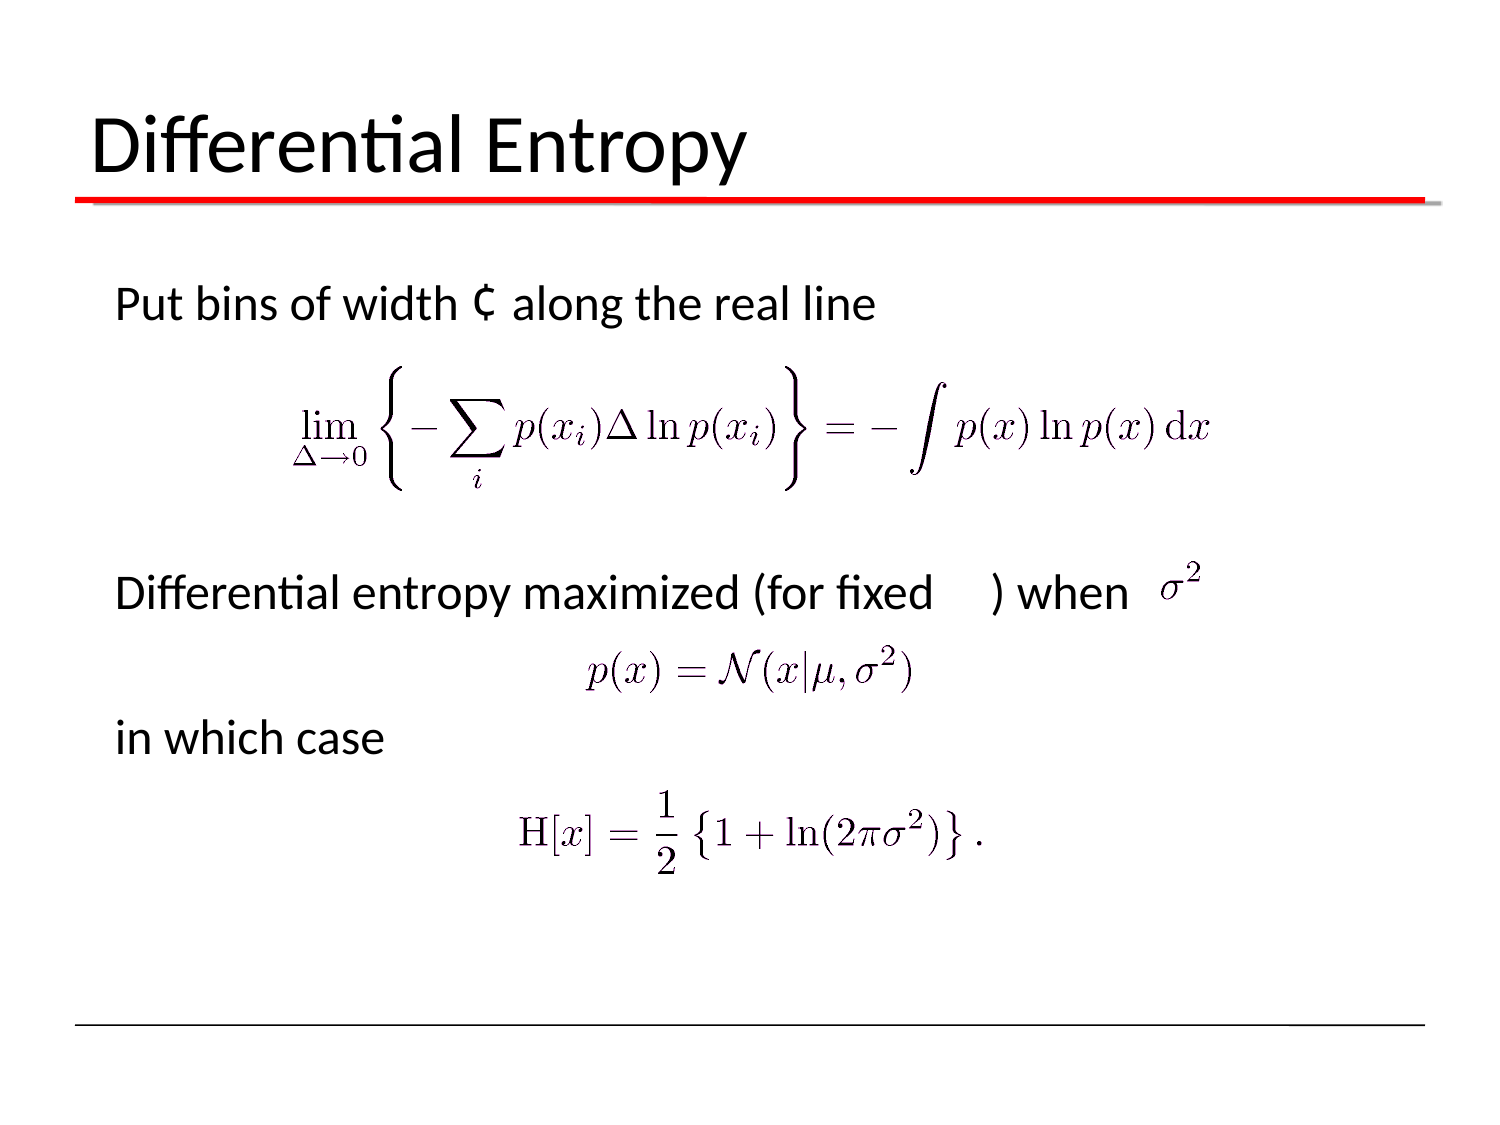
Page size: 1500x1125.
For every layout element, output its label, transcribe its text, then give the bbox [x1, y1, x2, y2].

picture [1157, 561, 1204, 600]
picture [518, 787, 982, 876]
list Put bins of width ¢ along the real line Differential entropy maximized (for fixed ) when in which case [99, 262, 1401, 1005]
title Differential Entropy [75, 45, 1426, 233]
picture [585, 645, 915, 696]
picture [289, 362, 1211, 492]
